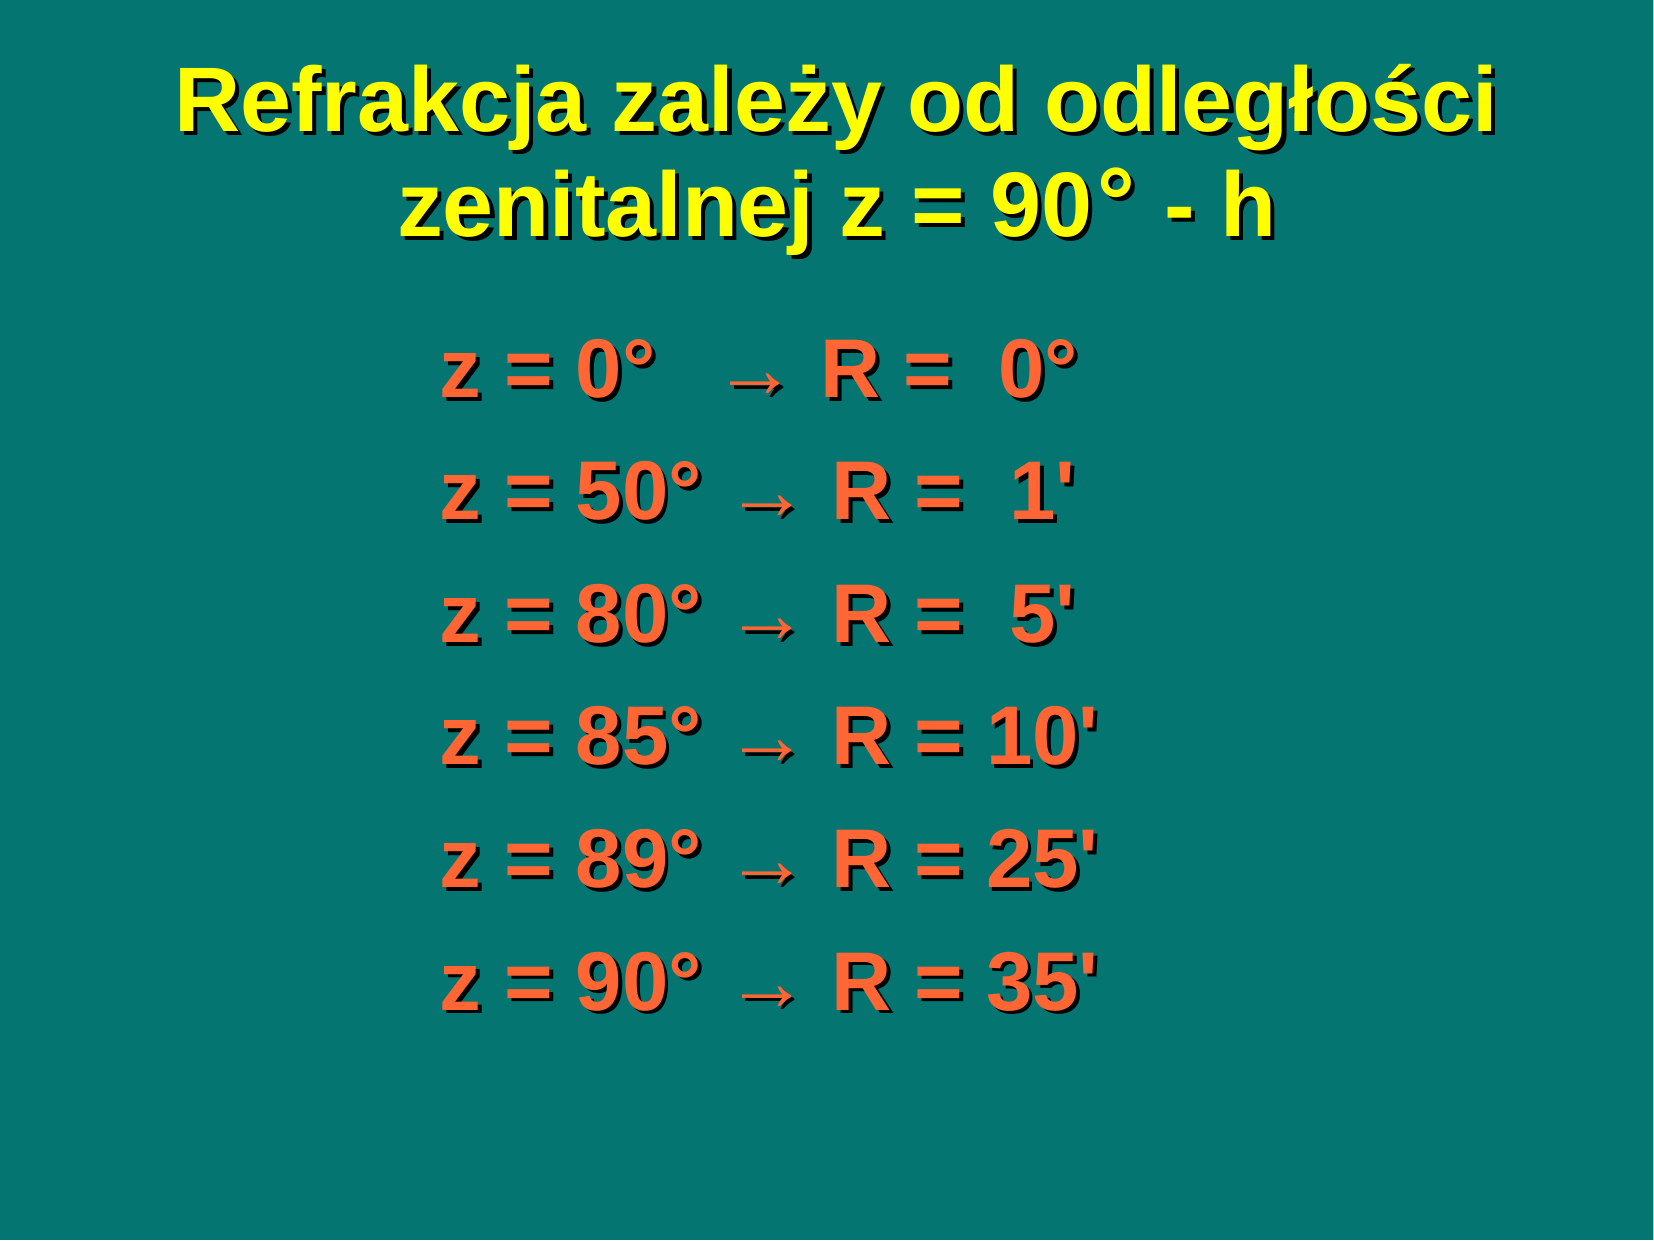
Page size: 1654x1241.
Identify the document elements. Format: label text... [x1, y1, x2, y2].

list z = 0° → R = 0° z = 50° → R = 1' z = 80° → R = 5' z = 85° → R = 10' z = 89° → R = 25' z = 90° → R = 35' [421, 321, 1179, 1126]
title Refrakcja zależy od odległości zenitalnej z = 90° - h [34, 48, 1640, 258]
